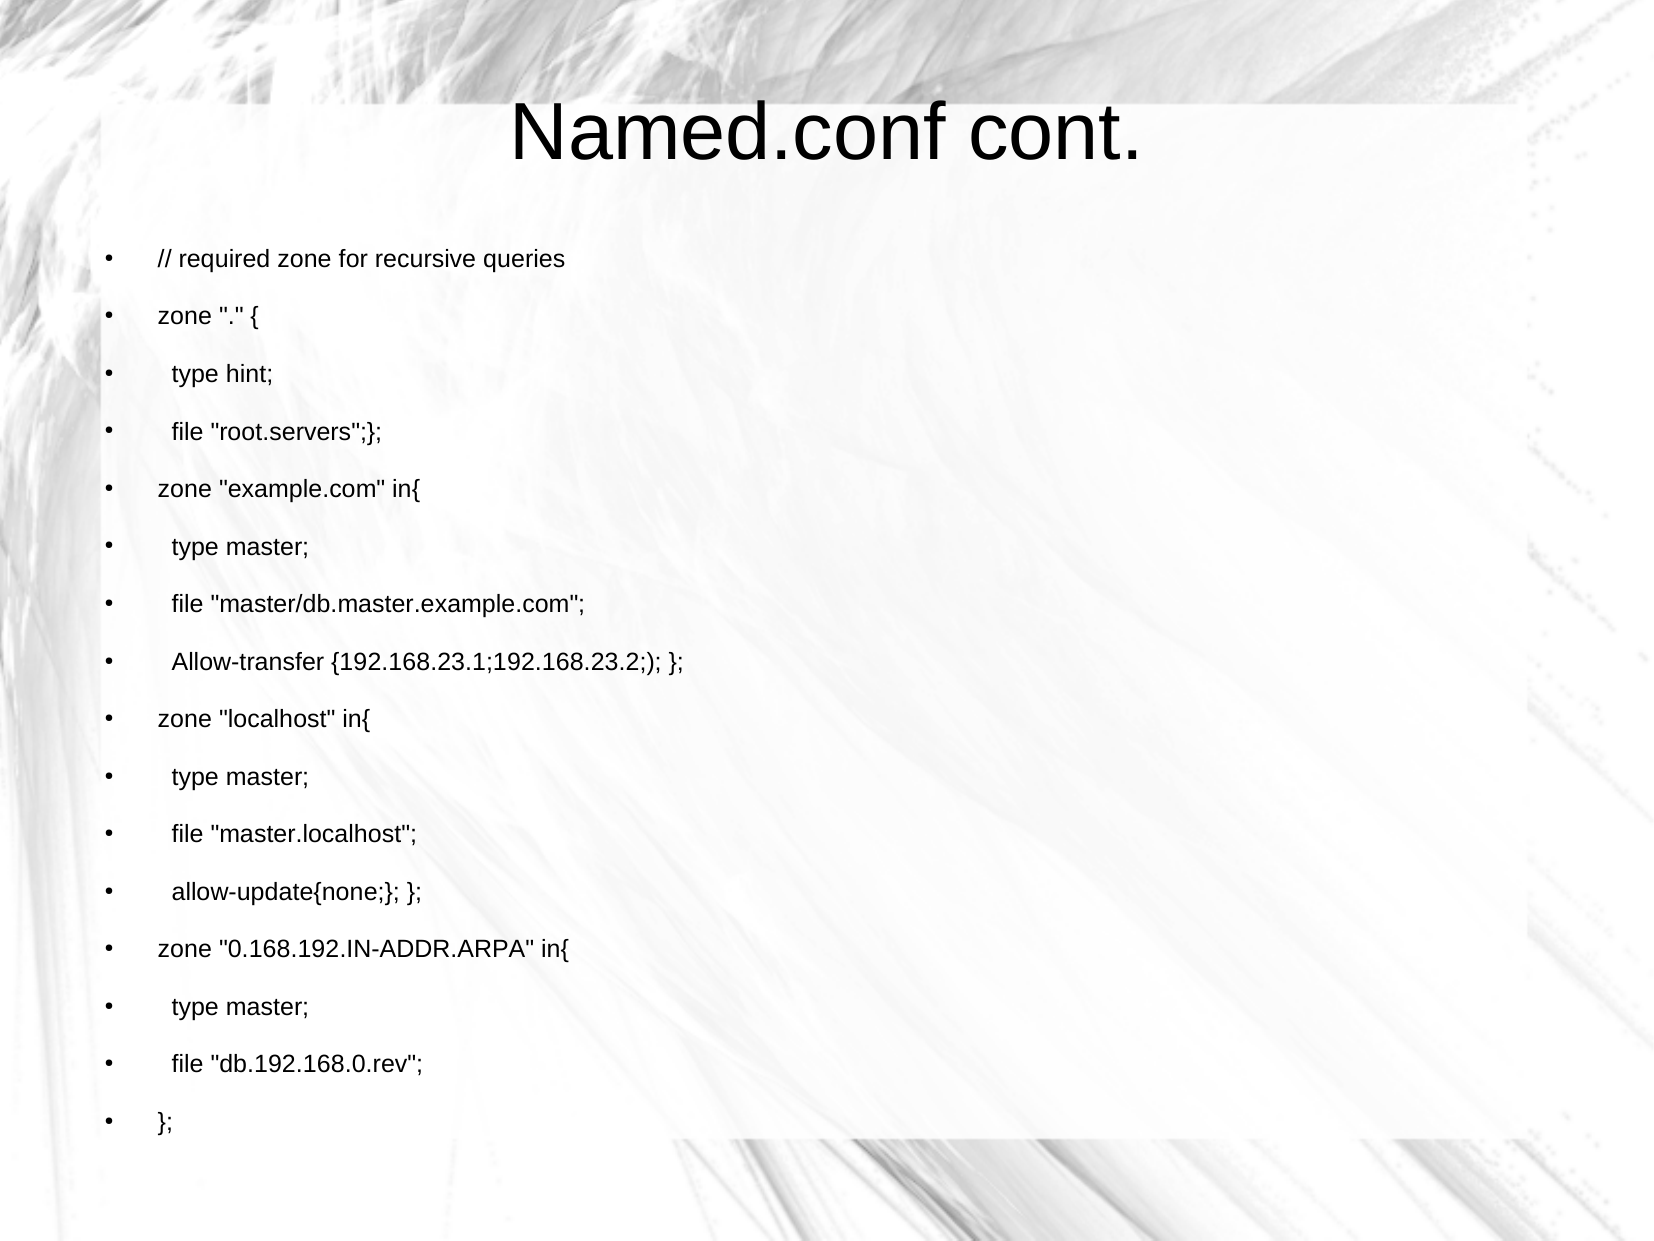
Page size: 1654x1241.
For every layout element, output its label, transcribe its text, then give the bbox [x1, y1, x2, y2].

list // required zone for recursive queries zone "." { type hint; file "root.servers";}; zone "example.com" in{ type master; file "master/db.master.example.com"; Allow-transfer {192.168.23.1;192.168.23.2;); }; zone "localhost" in{ type master; file "master.localhost"; allow-update{none;}; }; zone "0.168.192.IN-ADDR.ARPA" in{ type master; file "db.192.168.0.rev"; }; [86, 244, 1576, 1136]
title Named.conf cont. [82, 37, 1571, 226]
picture [0, 0, 1654, 1241]
